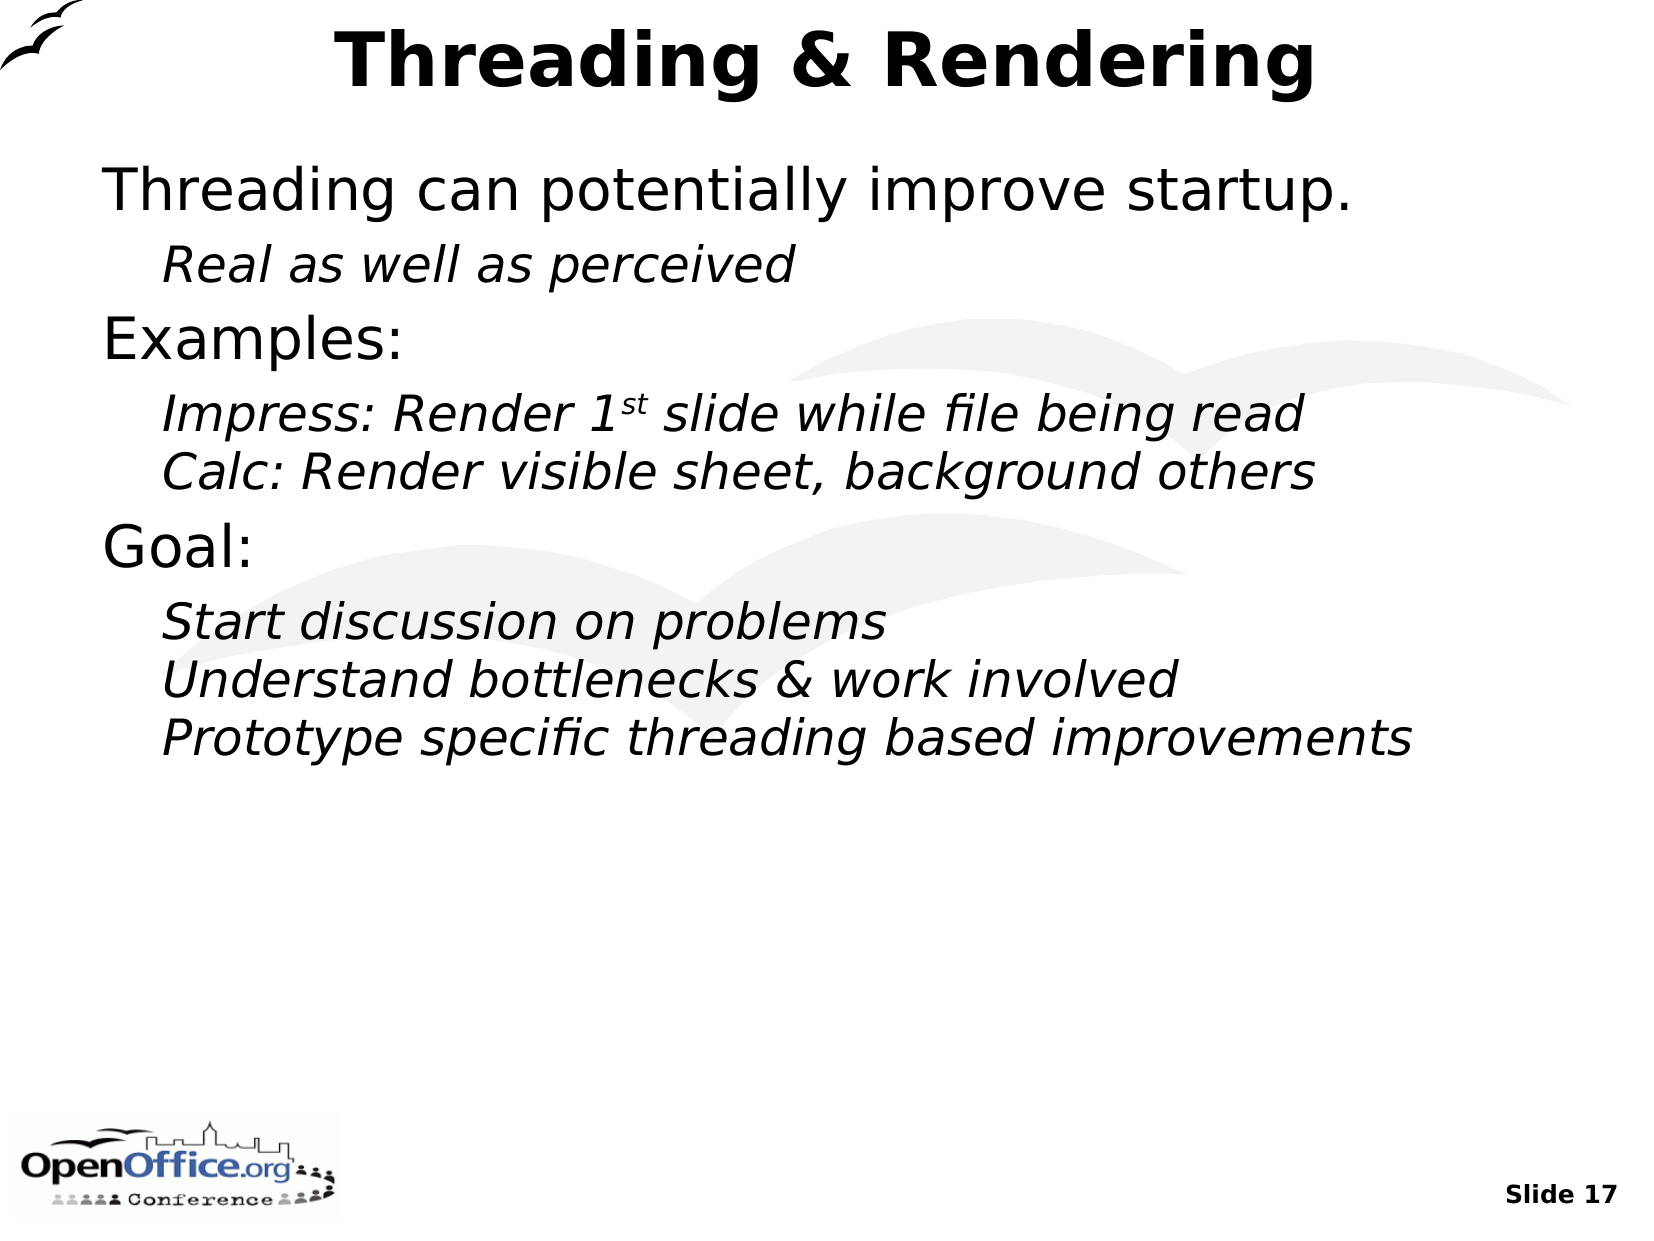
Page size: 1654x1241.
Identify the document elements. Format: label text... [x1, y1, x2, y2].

list Threading can potentially improve startup. Real as well as perceived Examples: Impress: Render 1st slide while file being read Calc: Render visible sheet, background others Goal: Start discussion on problems Understand bottlenecks & work involved Prototype specific threading based improvements [102, 155, 1529, 1085]
title Threading & Rendering [0, 0, 1654, 121]
picture [15, 1112, 341, 1220]
